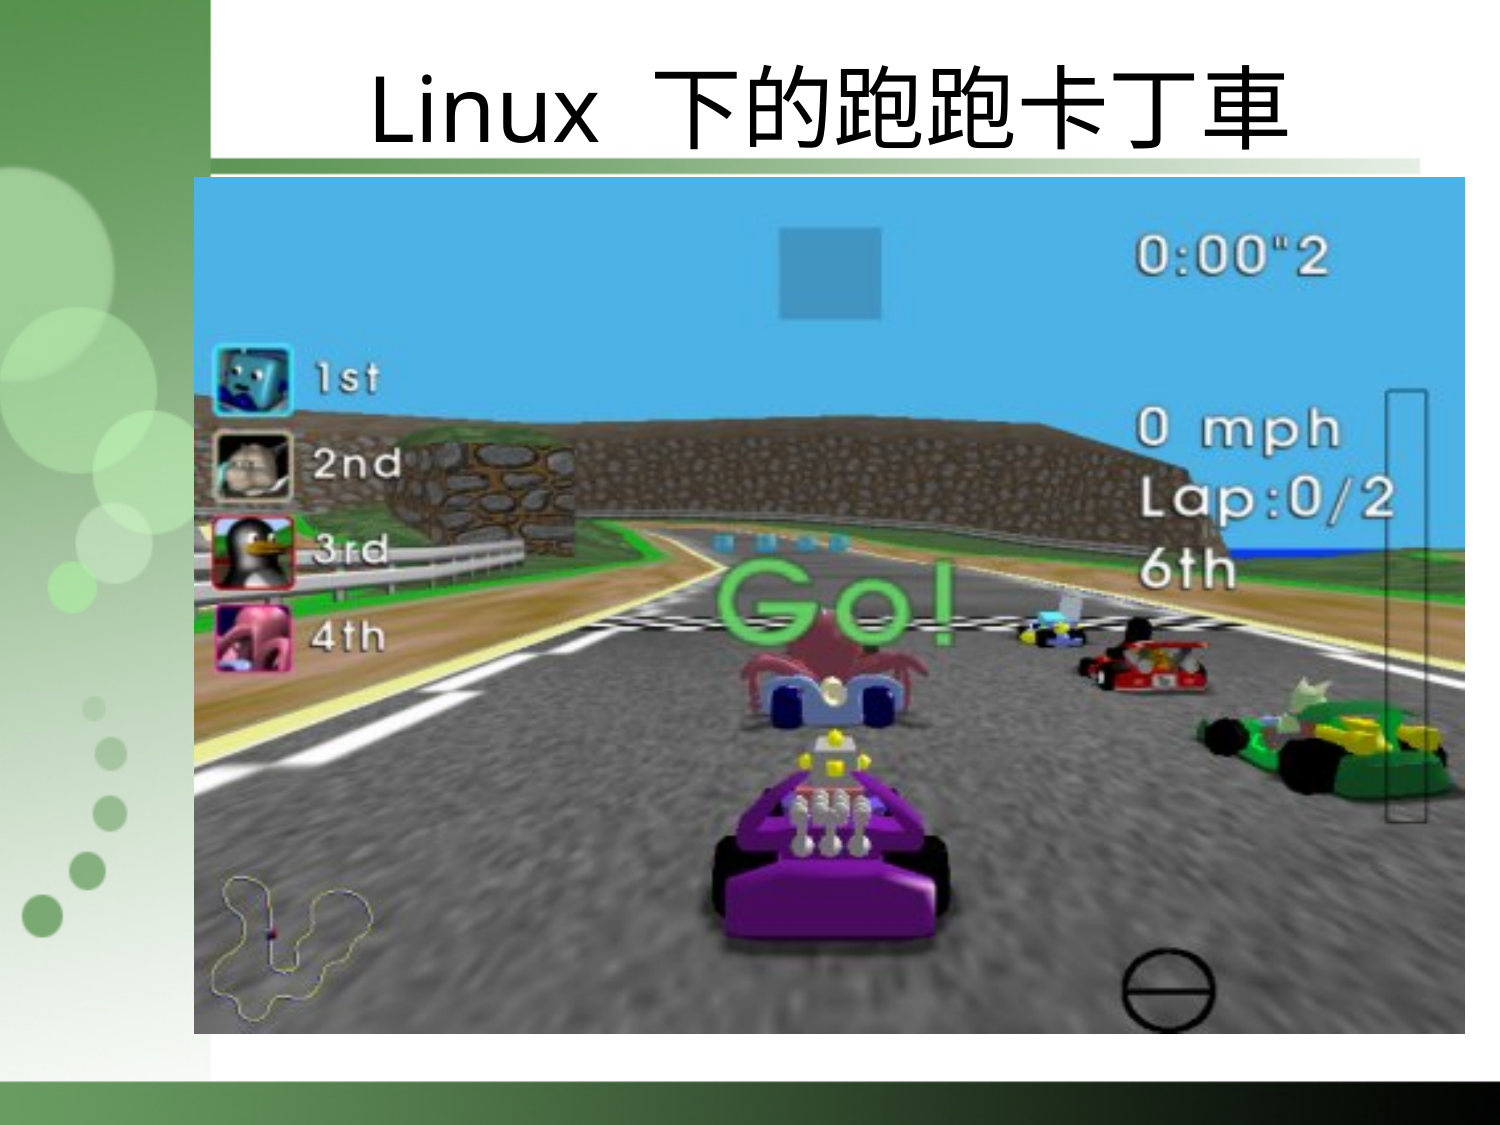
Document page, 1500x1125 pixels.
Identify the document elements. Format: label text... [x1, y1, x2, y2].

picture [0, 0, 1500, 1125]
title Linux 下的跑跑卡丁車 [214, 44, 1447, 161]
